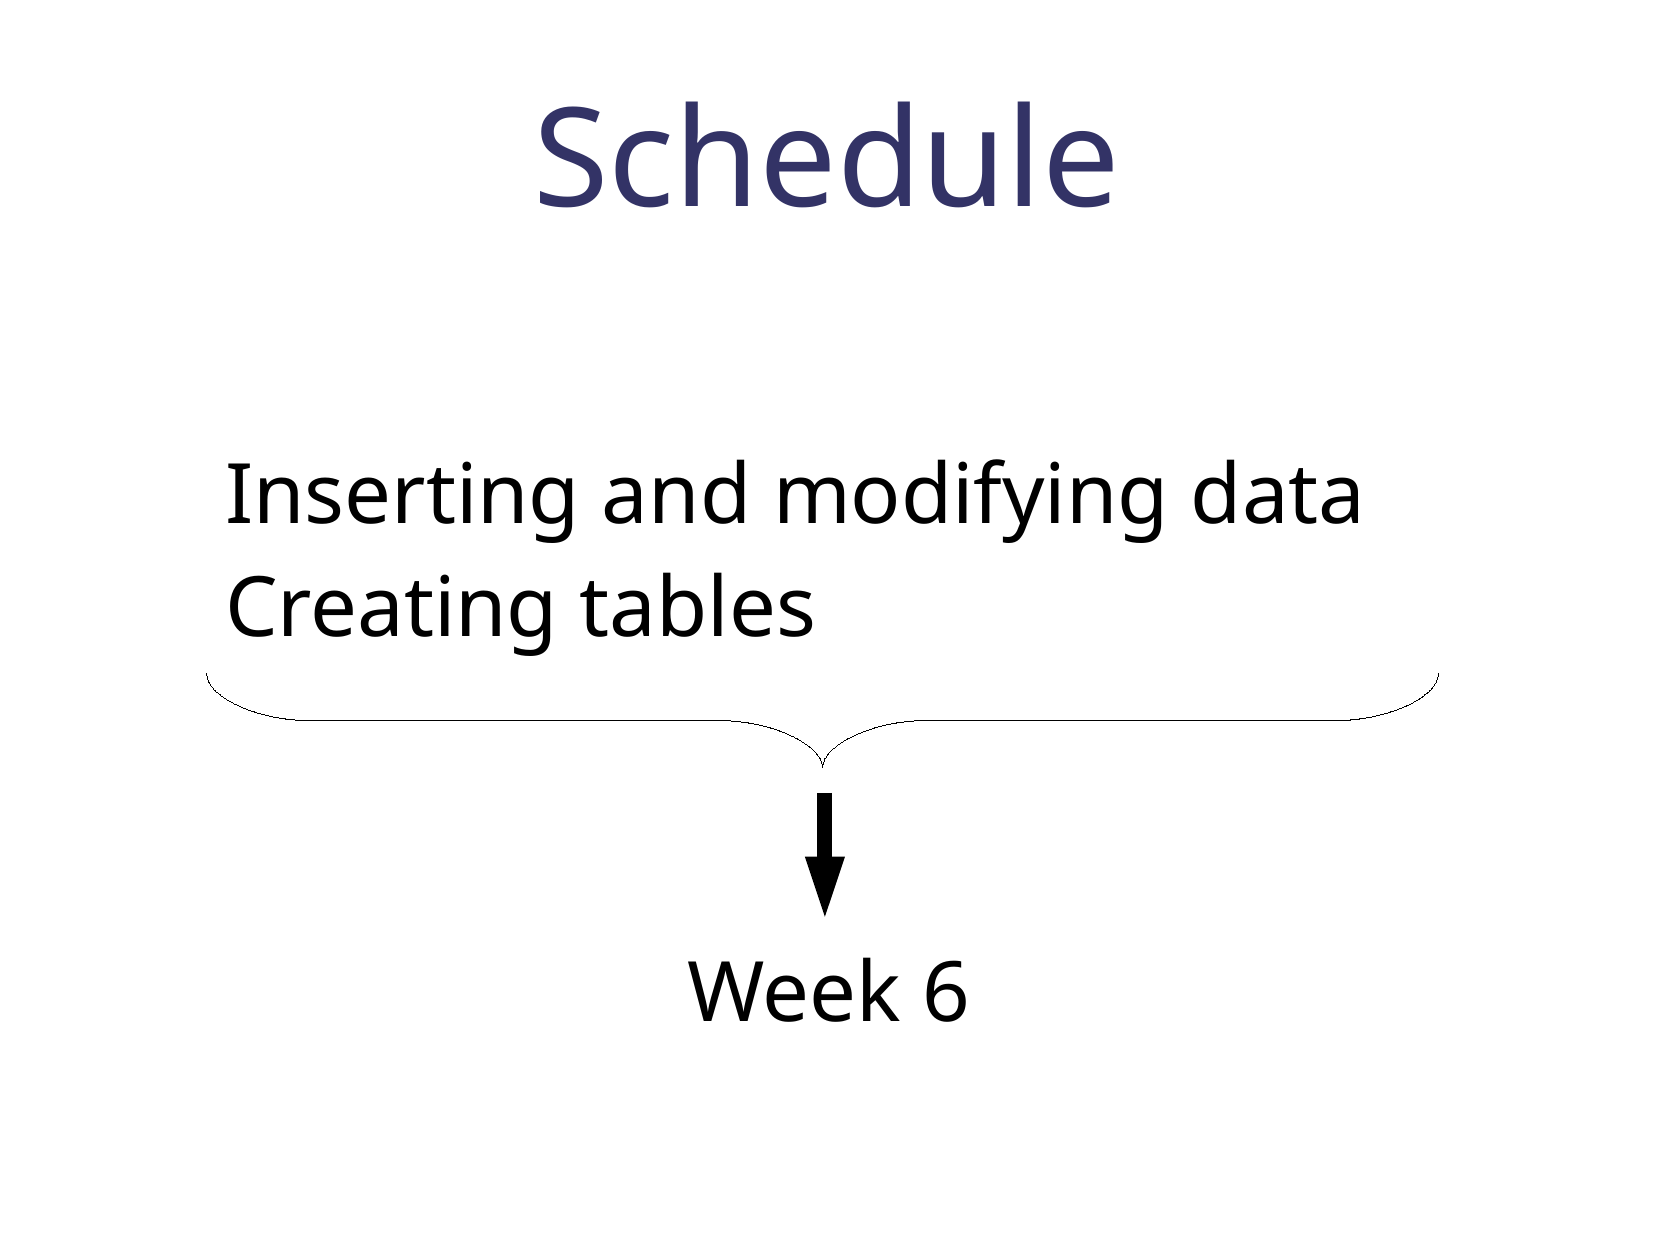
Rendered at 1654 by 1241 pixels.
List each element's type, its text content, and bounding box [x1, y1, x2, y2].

text_box Week 6 [687, 932, 1300, 1152]
subtitle Inserting and modifying data Creating tables [225, 434, 1571, 653]
title Schedule [82, 56, 1571, 250]
